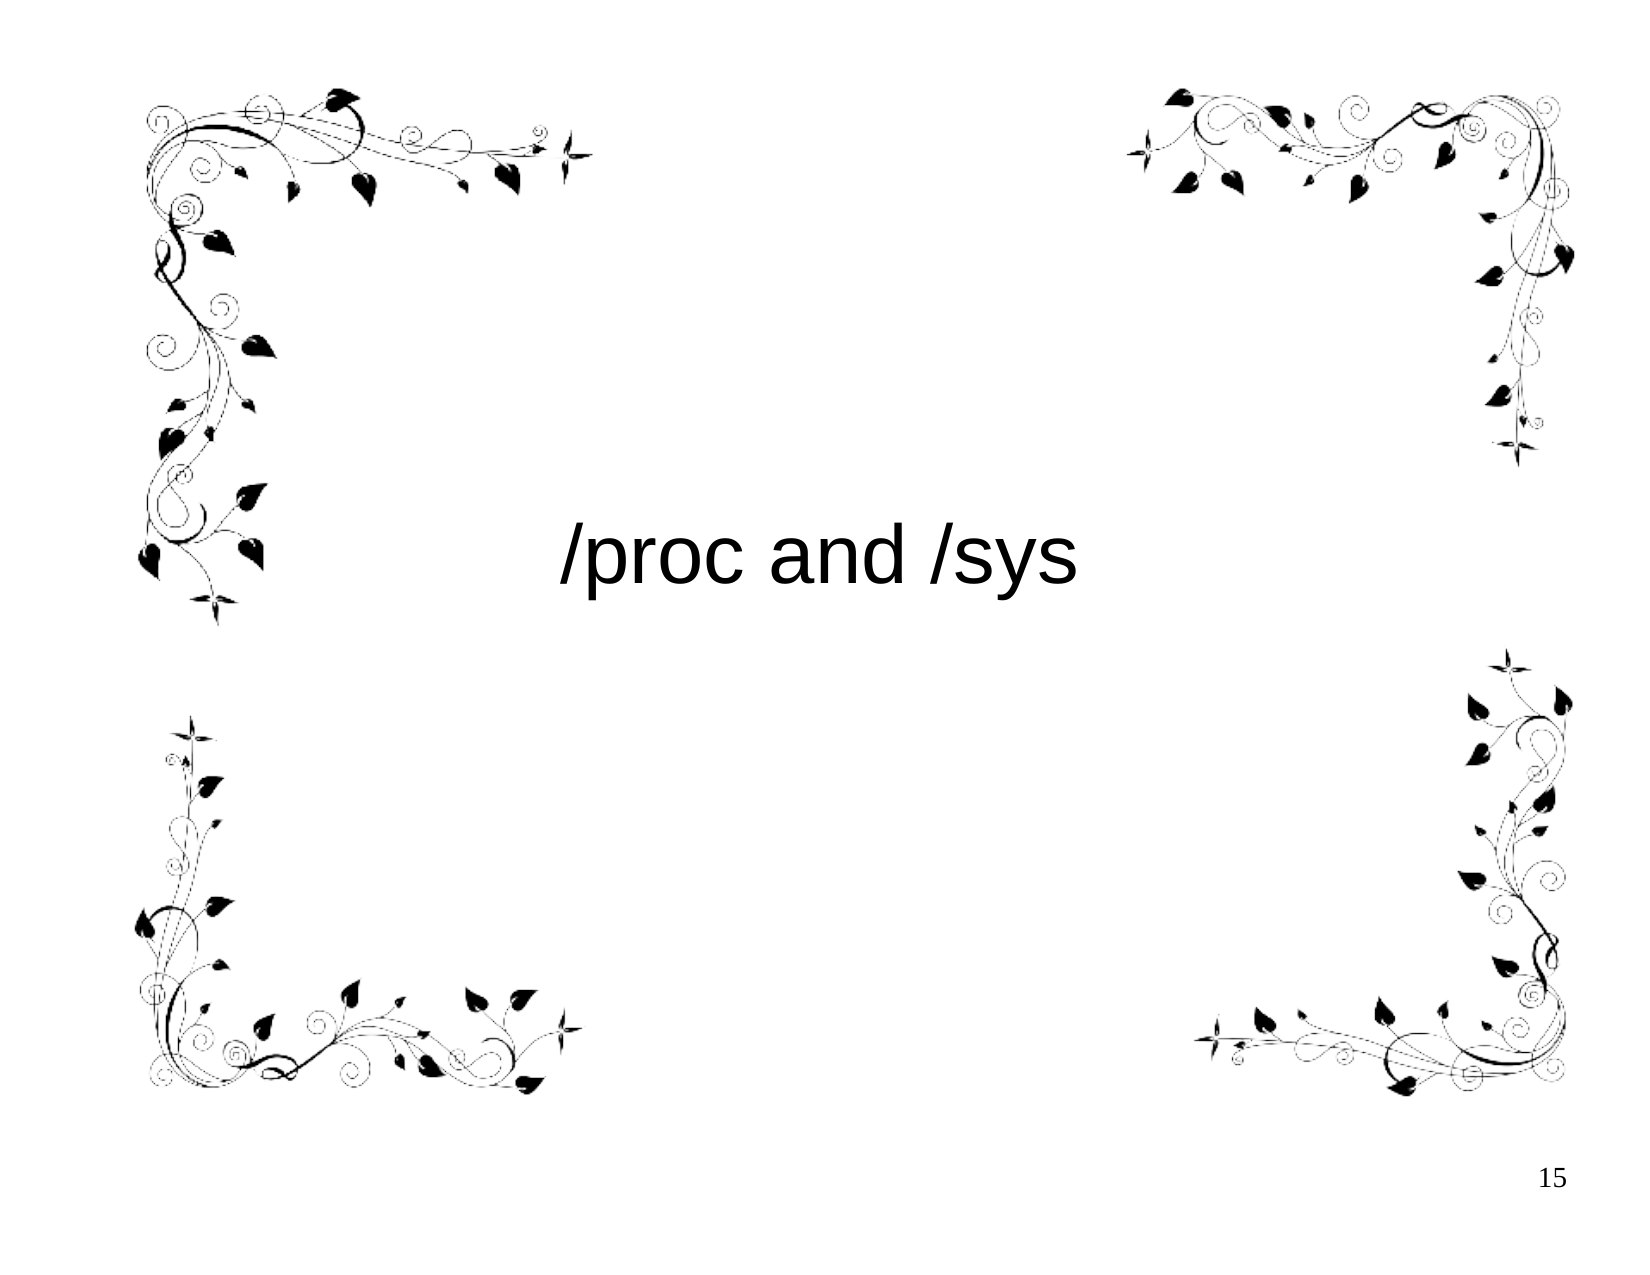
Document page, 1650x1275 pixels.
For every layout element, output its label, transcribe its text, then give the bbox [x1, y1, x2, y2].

text_box /proc and /sys [545, 500, 1105, 618]
picture [128, 80, 1580, 1102]
